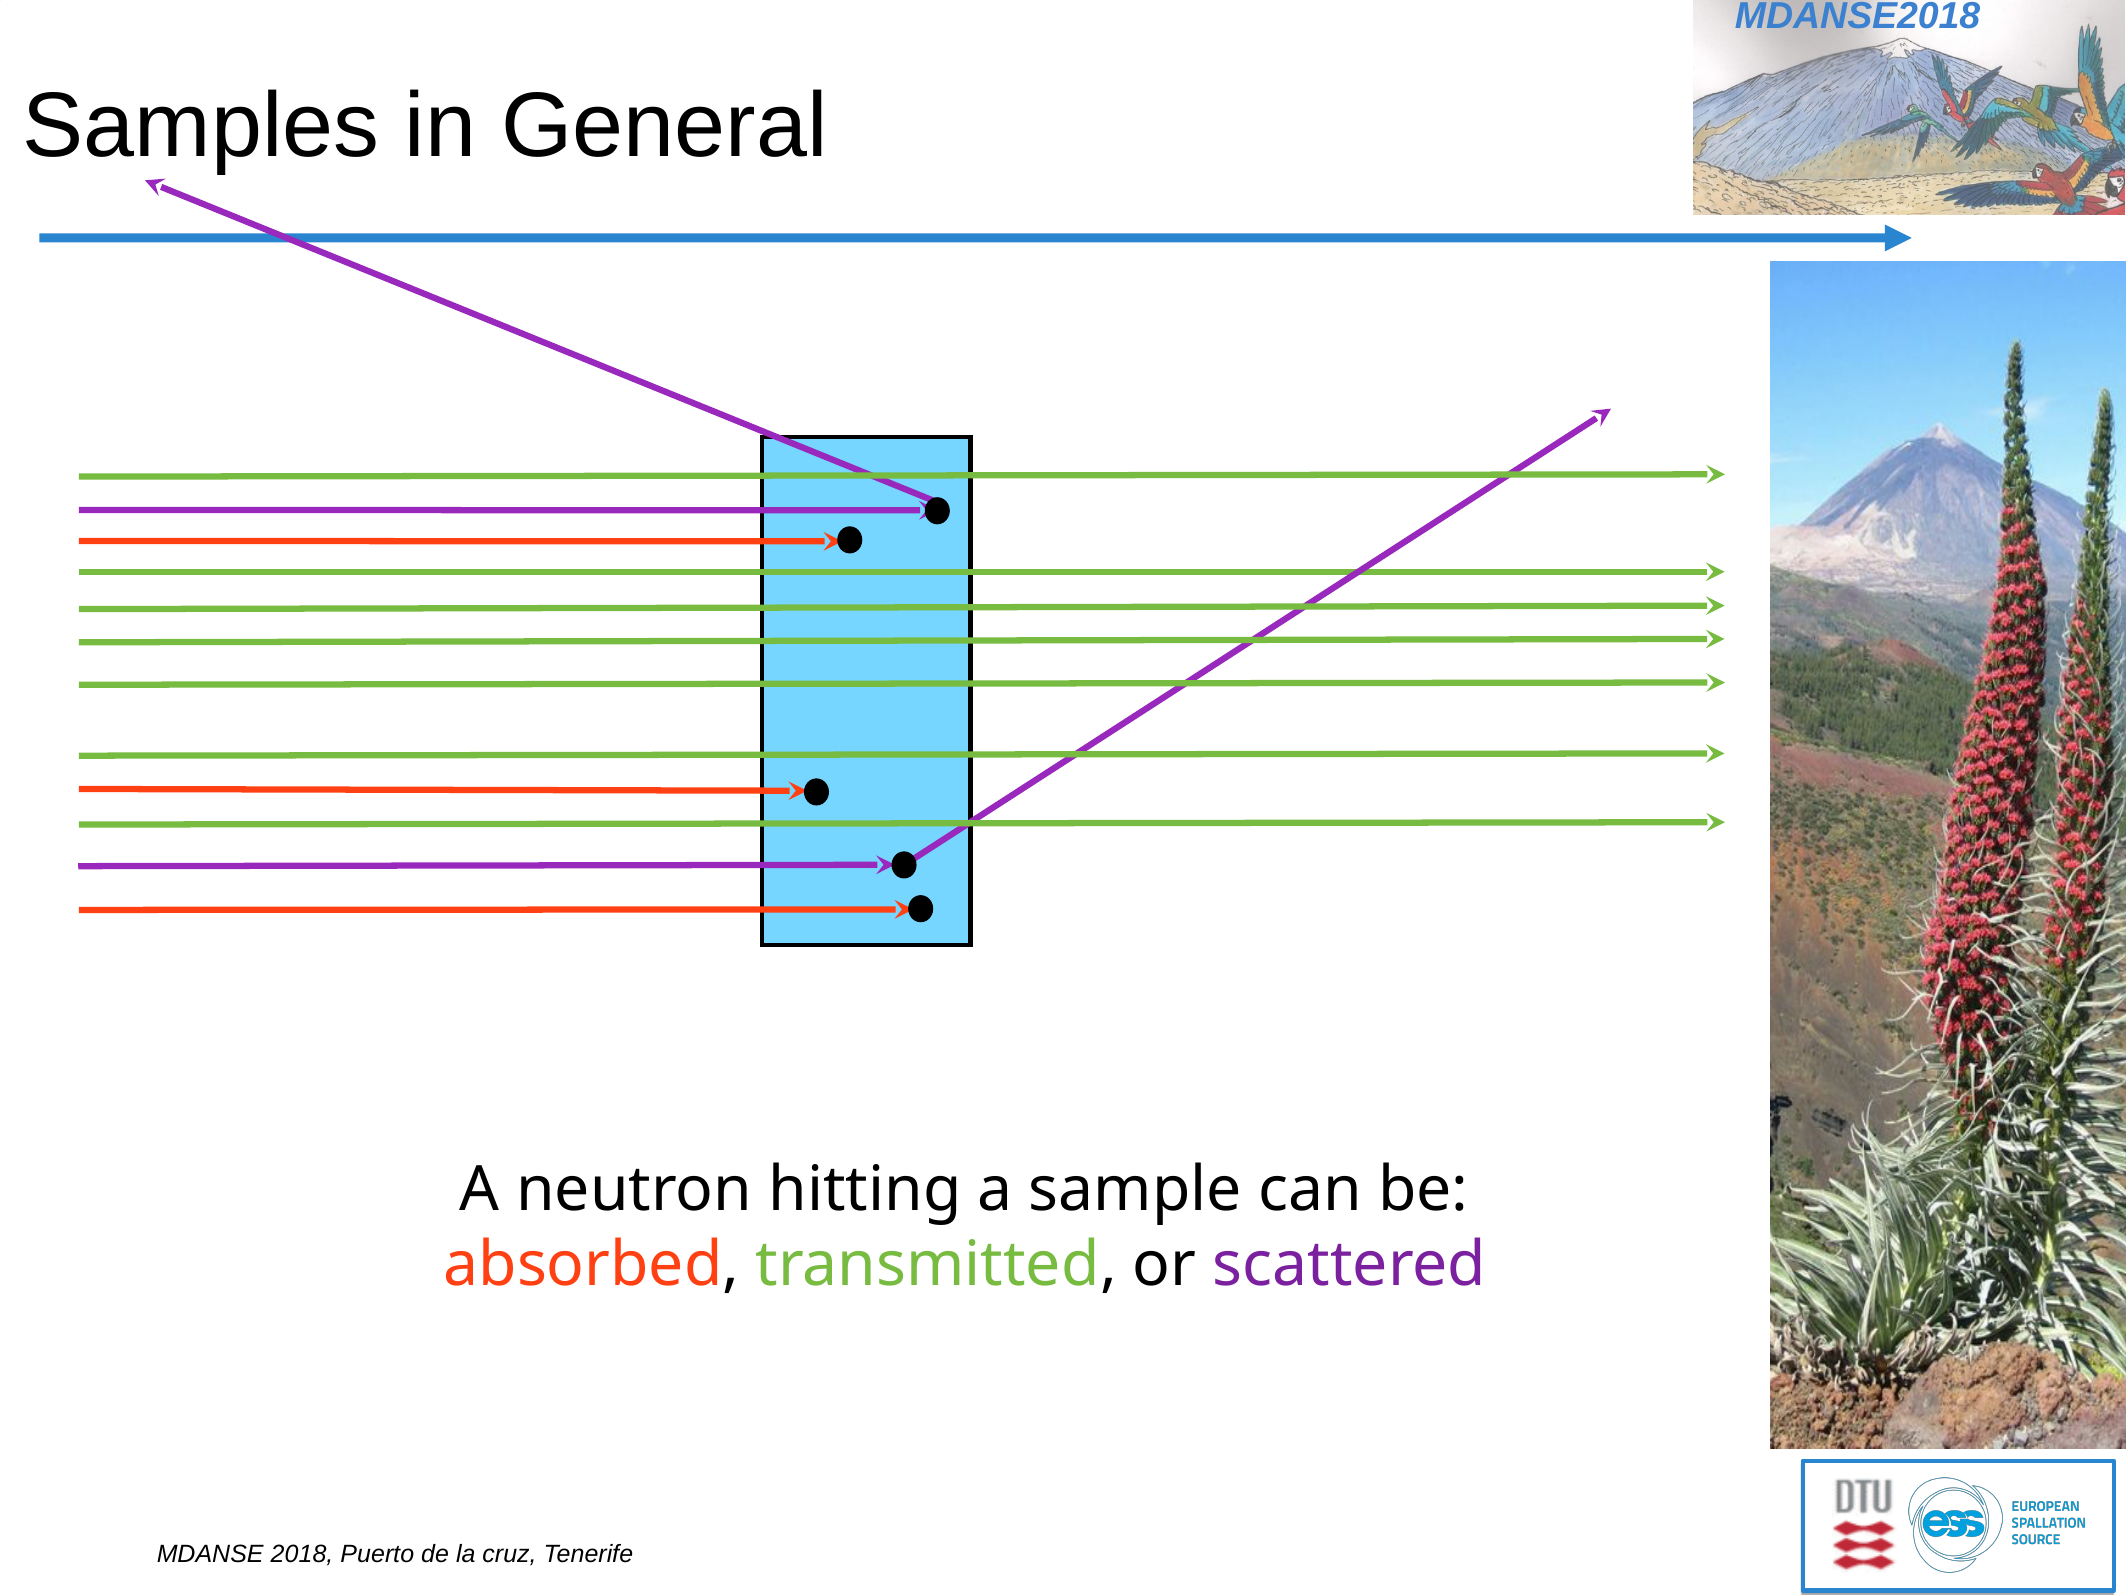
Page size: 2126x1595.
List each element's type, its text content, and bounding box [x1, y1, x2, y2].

text_box A neutron hitting a sample can be: absorbed, transmitted, or scattered [9, 1140, 1920, 1307]
text_box [762, 758, 971, 820]
text_box [762, 611, 971, 637]
picture [1693, 0, 2125, 215]
title Samples in General [22, 40, 1938, 209]
text_box [762, 436, 852, 472]
text_box [762, 575, 971, 604]
text_box [762, 827, 971, 945]
text_box [762, 687, 971, 751]
picture [1832, 1477, 1897, 1573]
picture [1770, 261, 2126, 1449]
text_box [786, 436, 971, 472]
text_box [762, 644, 971, 680]
picture [1908, 1477, 2085, 1573]
text_box [762, 479, 971, 569]
